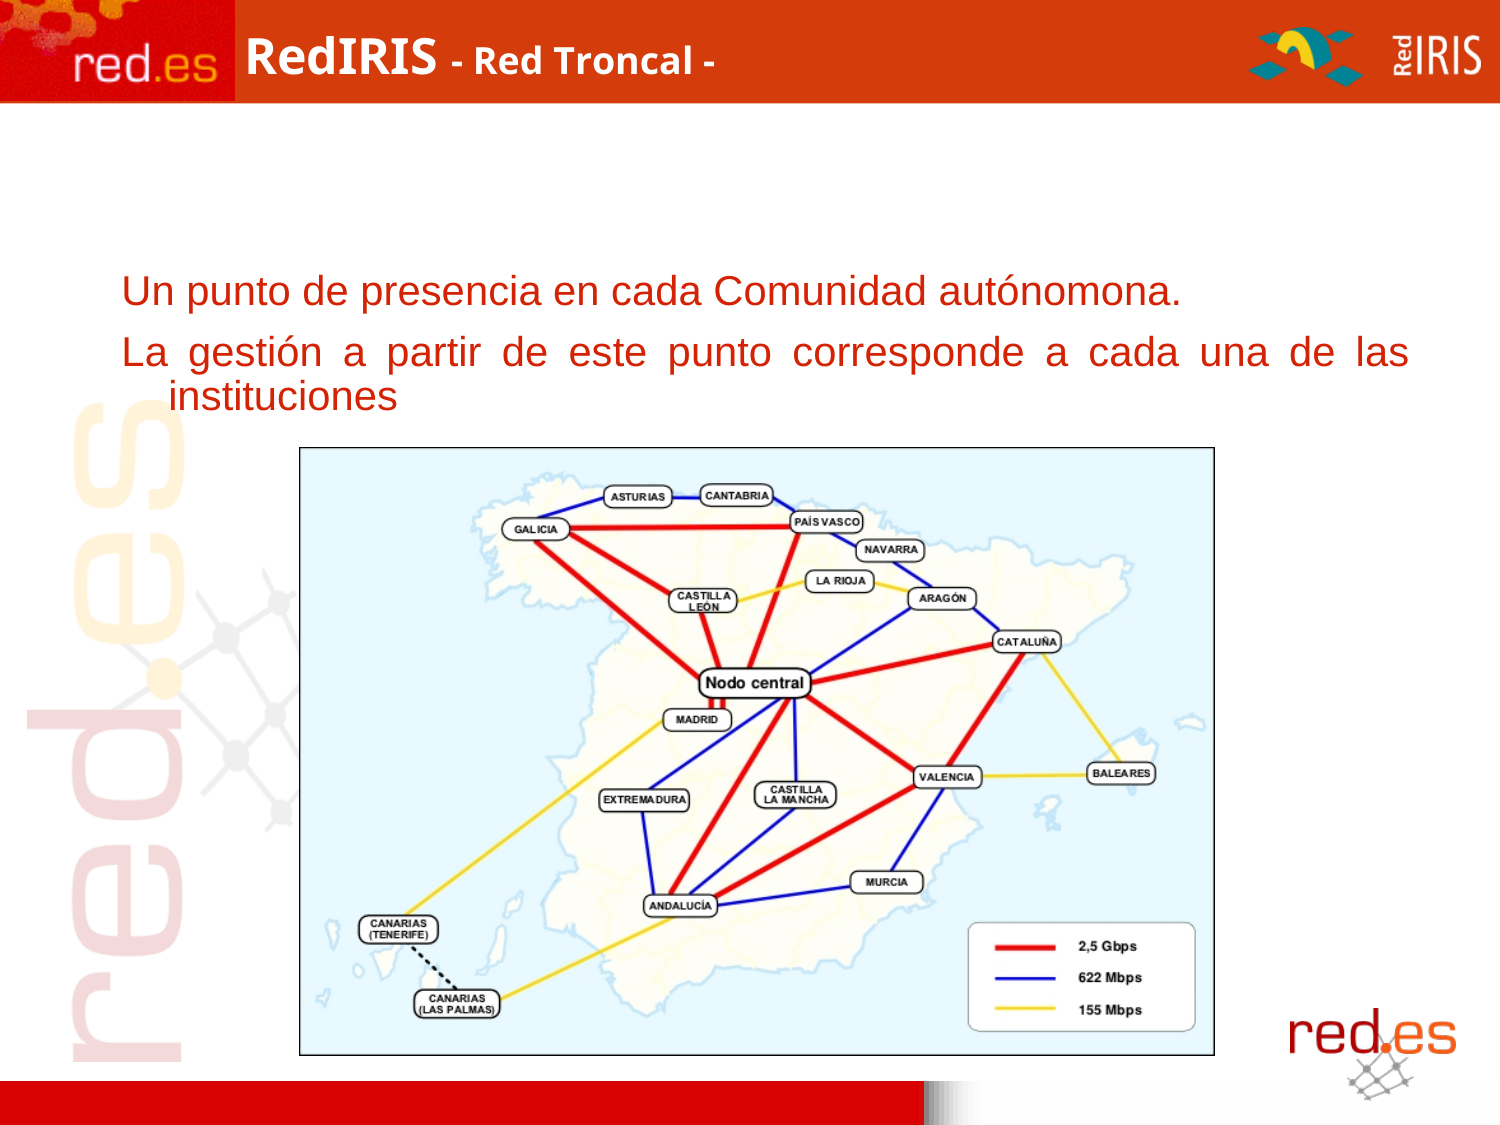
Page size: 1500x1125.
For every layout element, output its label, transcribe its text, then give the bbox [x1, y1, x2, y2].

picture [1412, 27, 1481, 87]
picture [27, 400, 1215, 1062]
picture [0, 0, 235, 101]
title RedIRIS - Red Troncal - [244, 16, 1412, 97]
picture [0, 1008, 1500, 1125]
text_box Un punto de presencia en cada Comunidad autónomona. La gestión a partir de este punto corresponde a cada una de las instituciones [75, 262, 1426, 448]
